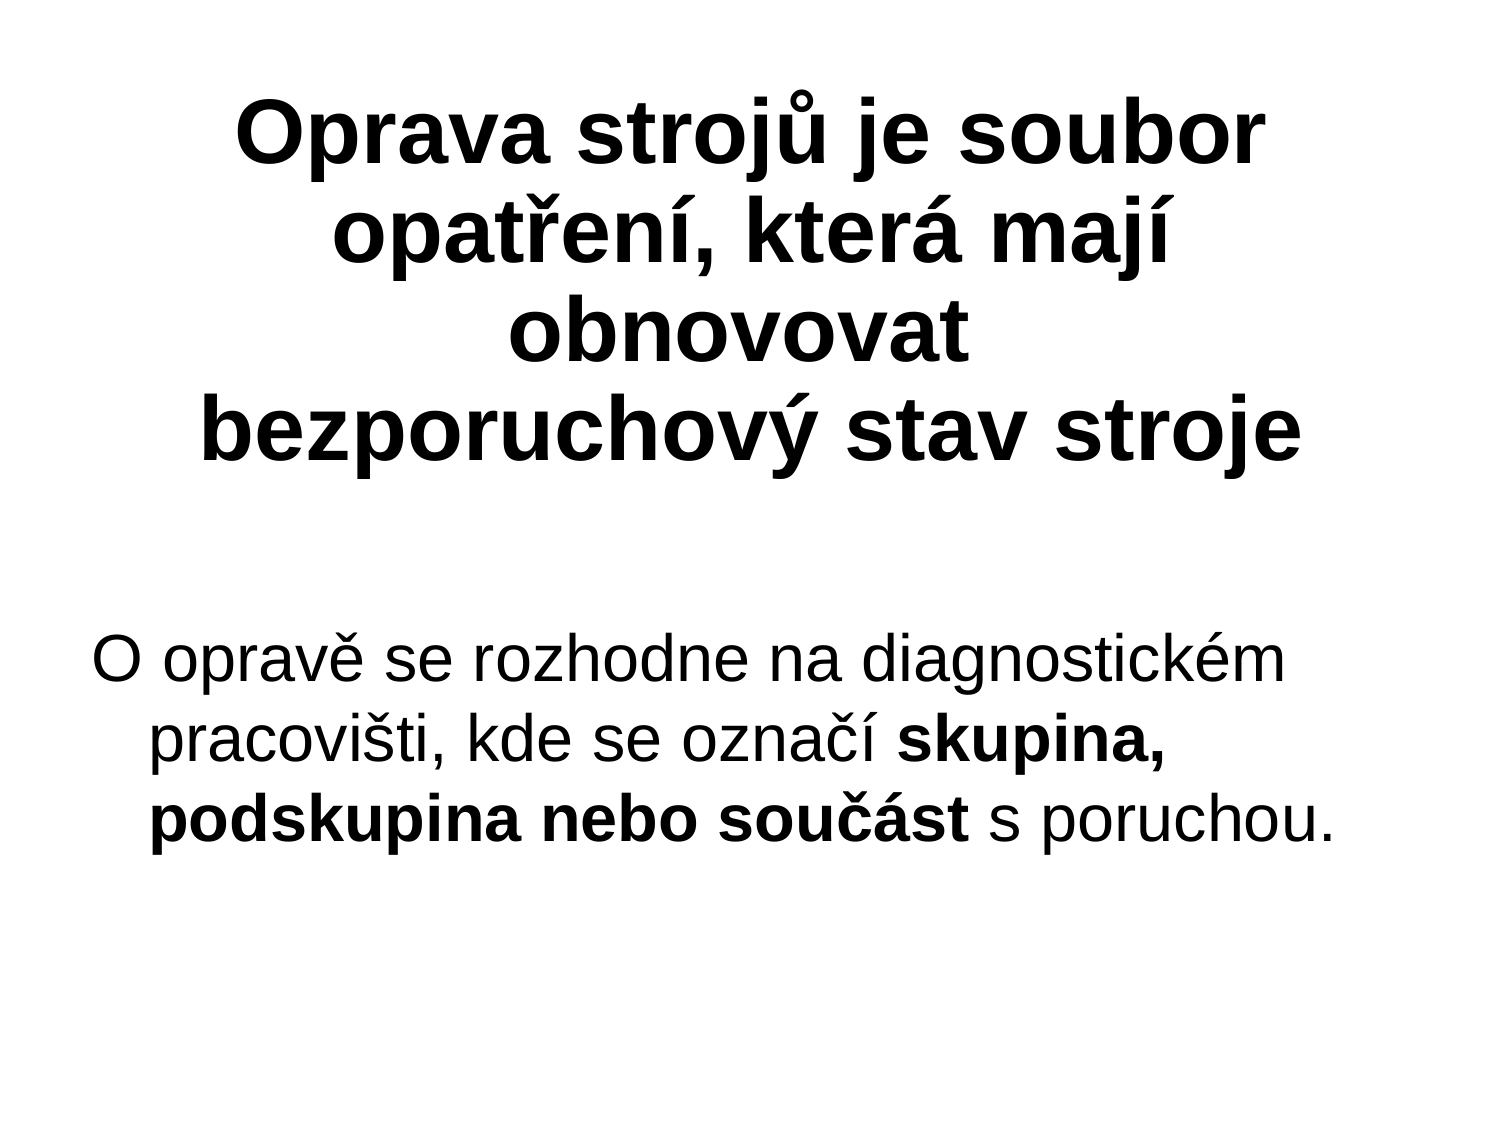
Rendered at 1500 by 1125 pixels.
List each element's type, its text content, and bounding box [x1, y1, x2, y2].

list O opravě se rozhodne na diagnostickém pracovišti, kde se označí skupina, podskupina nebo součást s poruchou. [76, 527, 1449, 1125]
title Oprava strojů je soubor opatření, která mají obnovovat bezporuchový stav stroje [76, 82, 1427, 527]
